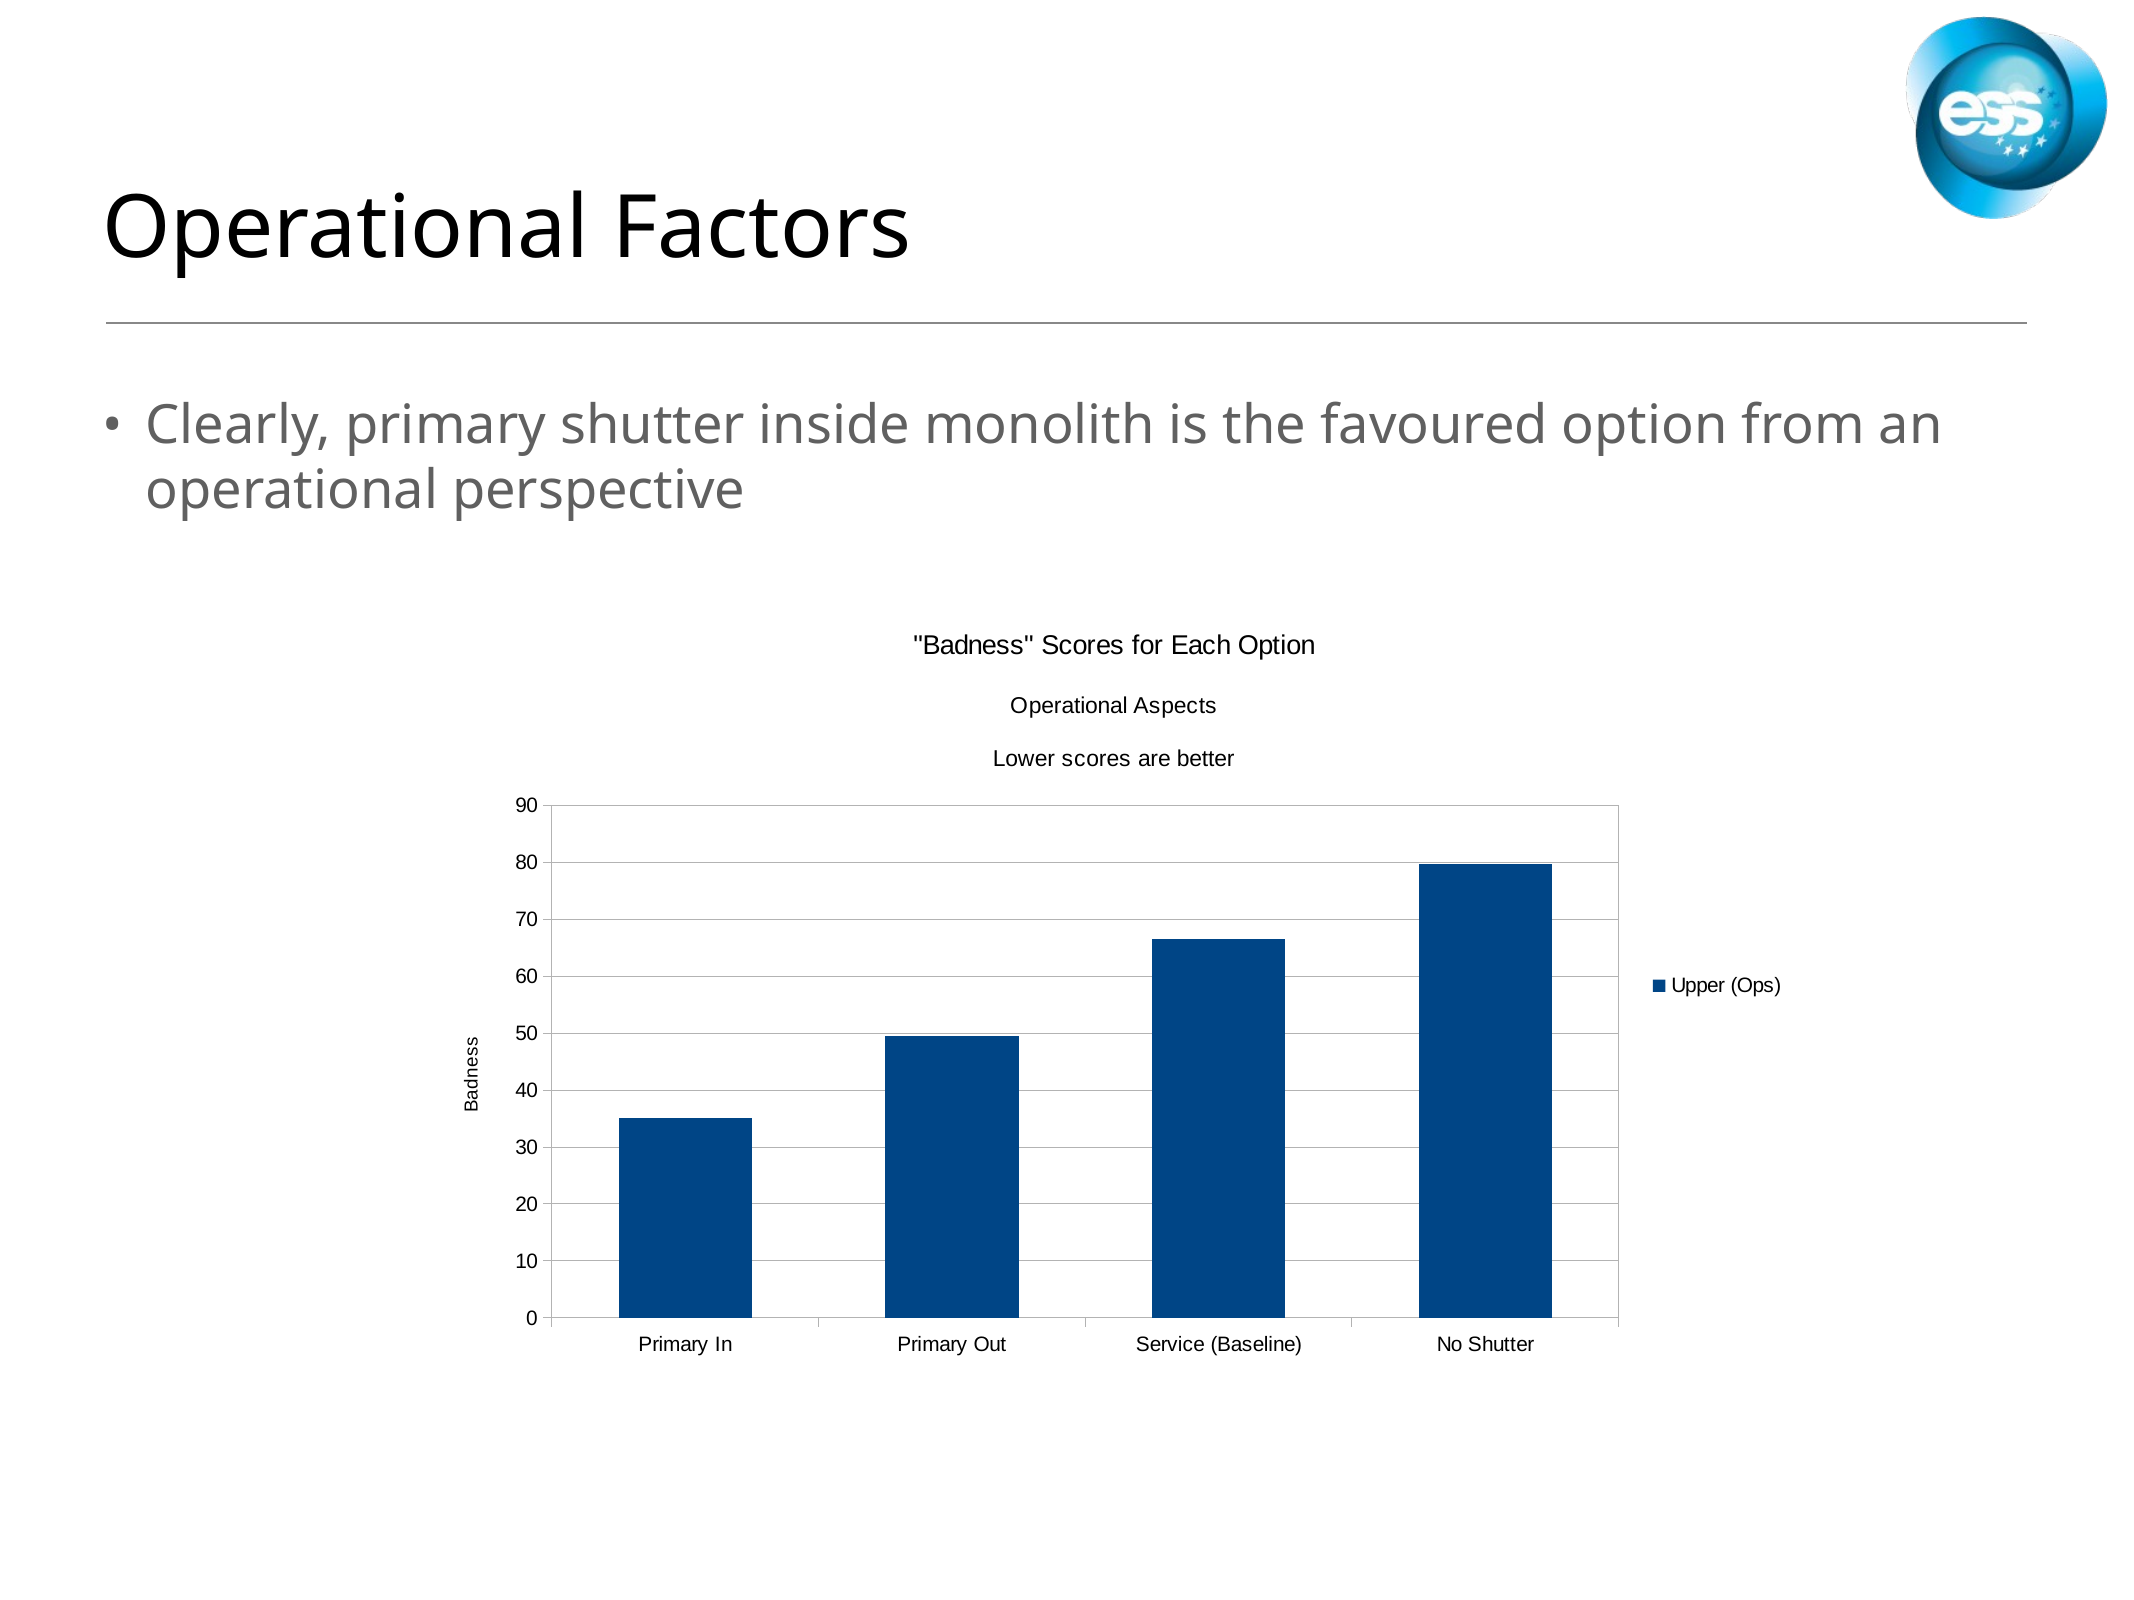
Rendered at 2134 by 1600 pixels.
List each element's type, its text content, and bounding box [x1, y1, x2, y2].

title Operational Factors [93, 54, 2040, 284]
picture [2054, 70, 2061, 81]
picture [2049, 119, 2060, 129]
picture [1905, 16, 2108, 219]
list Clearly, primary shutter inside monolith is the favoured option from an operational perspective [93, 381, 2040, 1459]
picture [2040, 67, 2052, 130]
chart [428, 600, 1801, 1372]
picture [2040, 135, 2046, 147]
